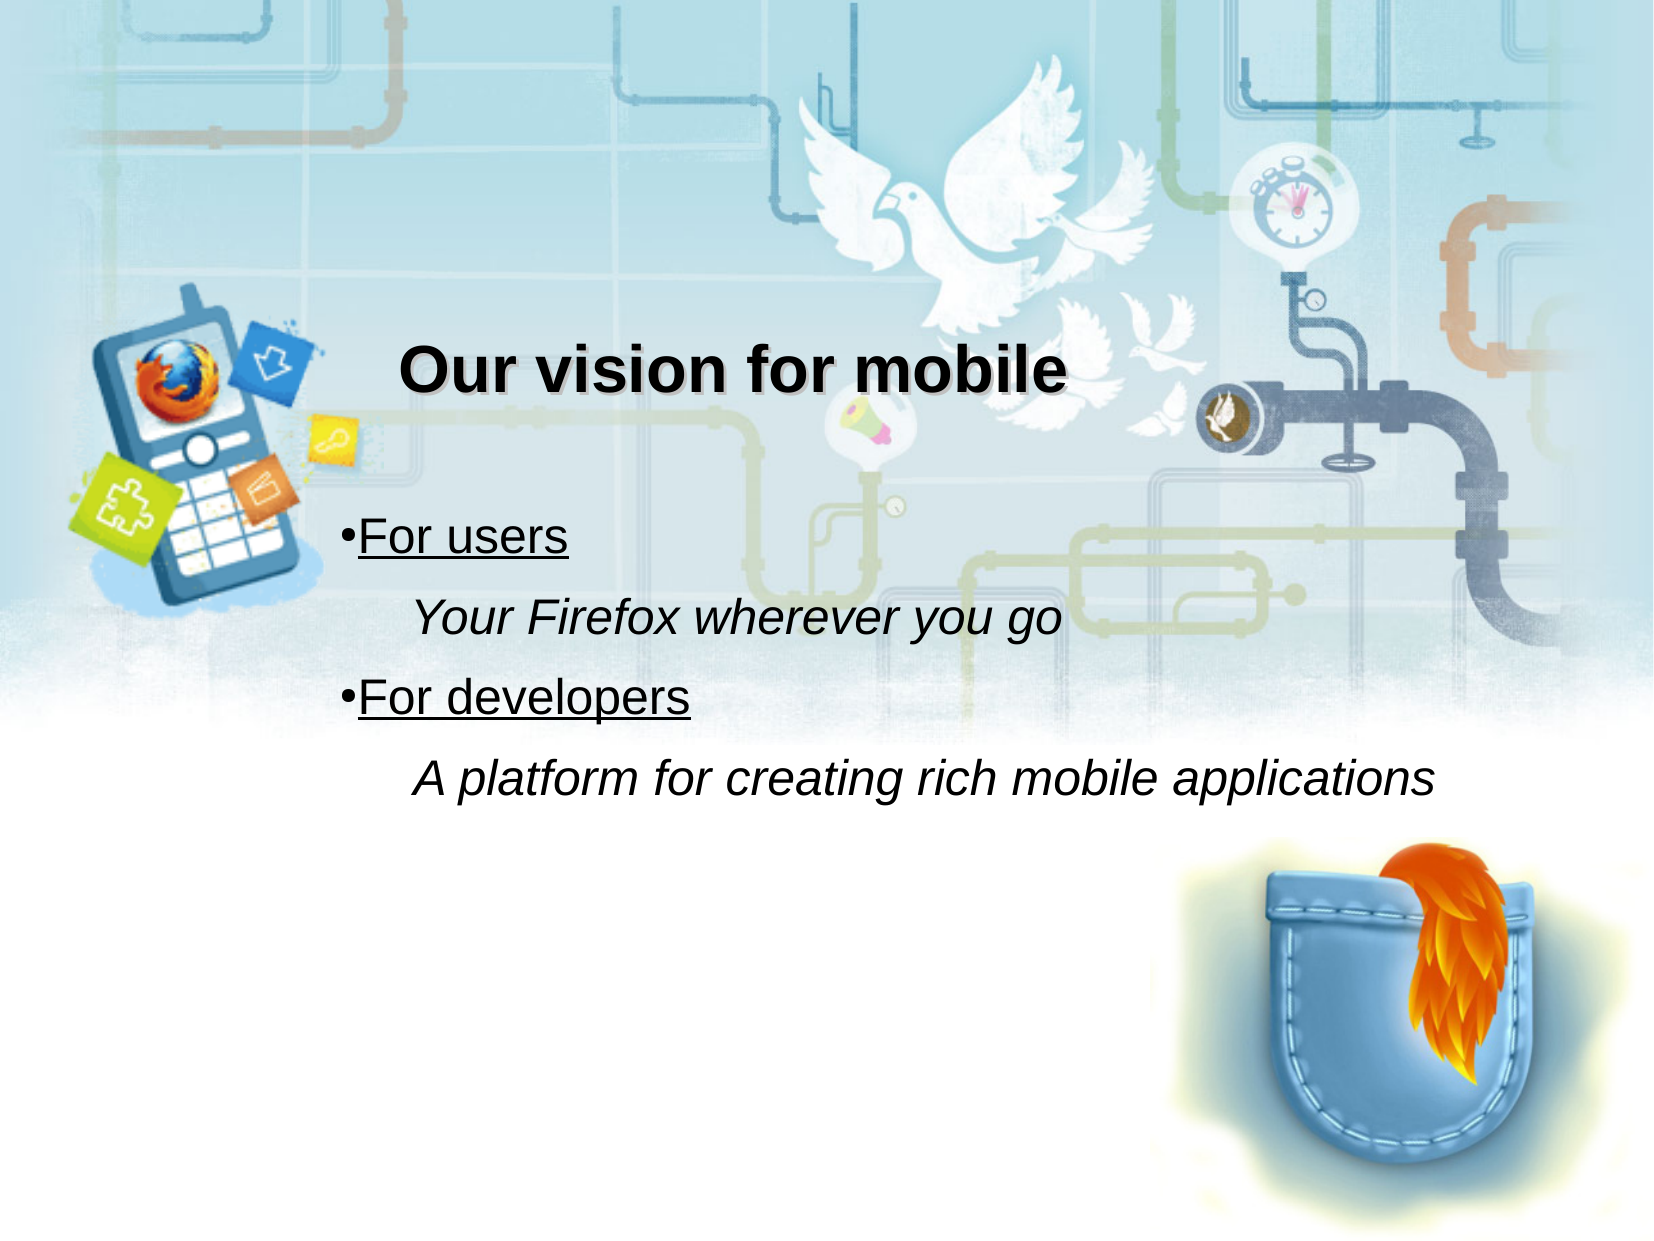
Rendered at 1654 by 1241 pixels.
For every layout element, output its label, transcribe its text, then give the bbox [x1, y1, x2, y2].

text_box Our vision for mobile [383, 324, 1182, 443]
text_box For users Your Firefox wherever you go For developers A platform for creating rich mobile applications [324, 500, 1477, 945]
picture [0, 0, 1654, 745]
picture [1150, 837, 1654, 1241]
